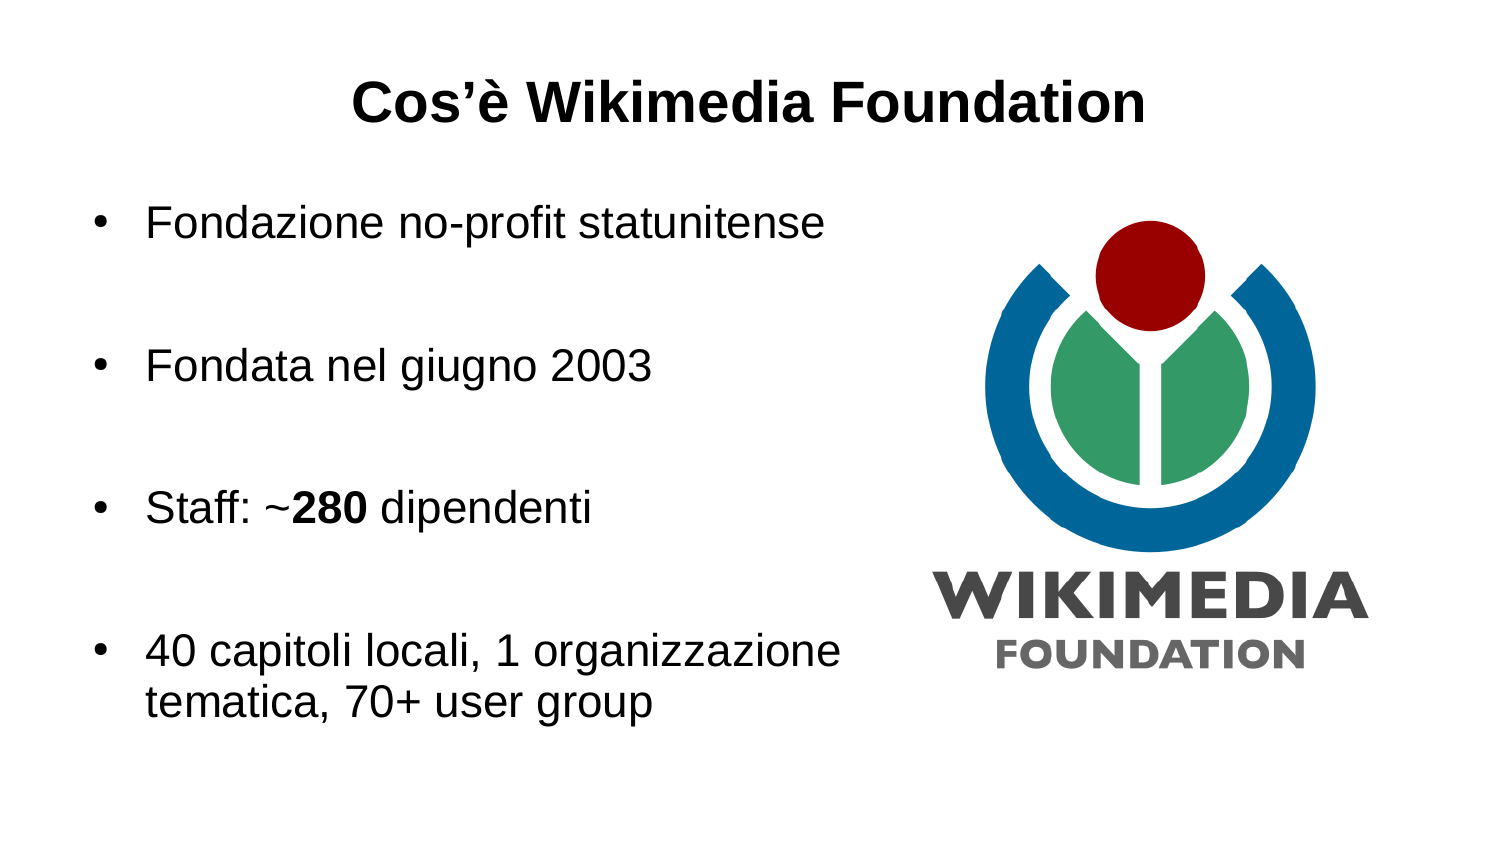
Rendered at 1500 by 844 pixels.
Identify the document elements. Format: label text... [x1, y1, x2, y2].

picture [904, 200, 1394, 691]
title Cos’è Wikimedia Foundation [75, 33, 1425, 175]
list Fondazione no-profit statunitense Fondata nel giugno 2003 Staff: ~280 dipendenti 40 capitoli locali, 1 organizzazione tematica, 70+ user group [75, 197, 875, 745]
